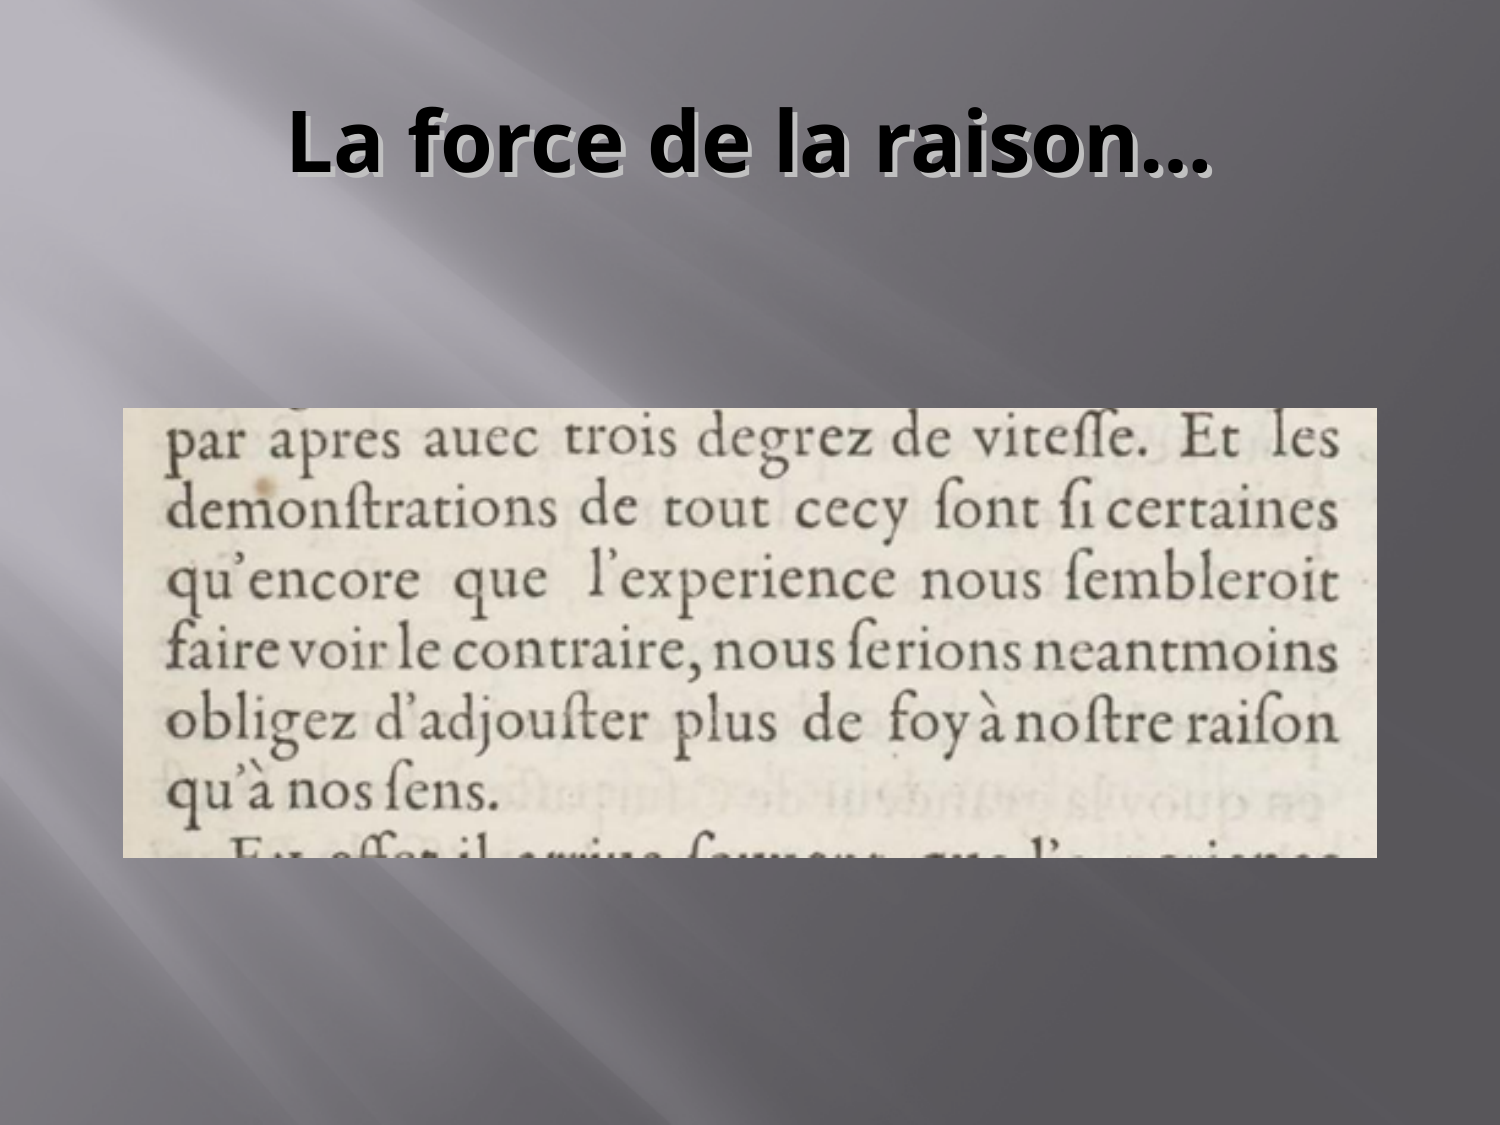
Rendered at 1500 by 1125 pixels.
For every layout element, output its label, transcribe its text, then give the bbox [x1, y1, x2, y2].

title La force de la raison… [75, 45, 1426, 233]
picture [123, 408, 1377, 858]
